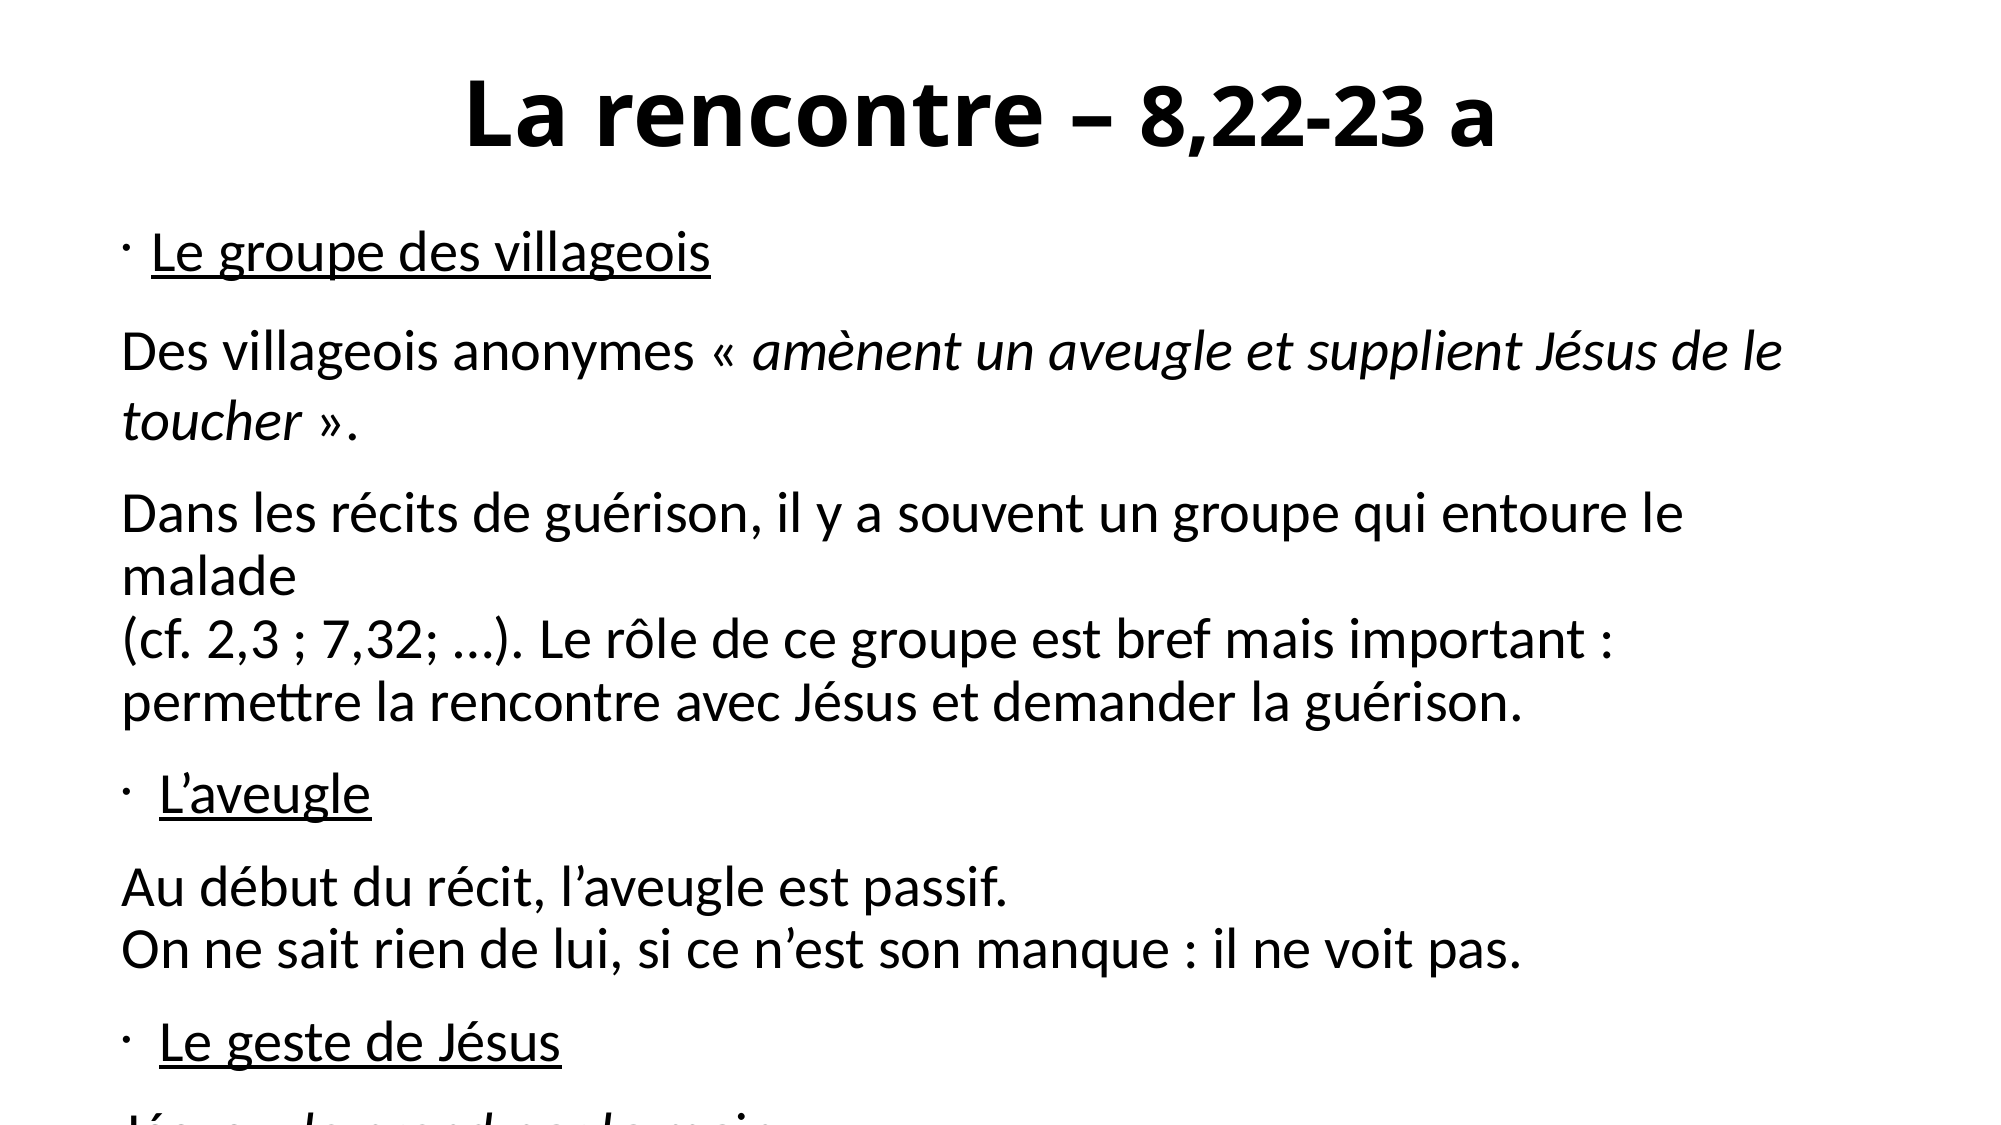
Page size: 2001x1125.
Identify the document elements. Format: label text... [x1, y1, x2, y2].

list Le groupe des villageois Des villageois anonymes « amènent un aveugle et supplient Jésus de le toucher ». Dans les récits de guérison, il y a souvent un groupe qui entoure le malade (cf. 2,3 ; 7,32; …). Le rôle de ce groupe est bref mais important : permettre la rencontre avec Jésus et demander la guérison. L’aveugle Au début du récit, l’aveugle est passif. On ne sait rien de lui, si ce n’est son manque : il ne voit pas. Le geste de Jésus Jésus « le prend par la main ». Aucune parole n’est échangée, mais le contact corporel est établi. L’éloignement Jésus « l’emmène hors du village ». S’agit-il de trouver la tranquillité pour une intervention délicate ? ou la guérison passe-t-elle par une rupture avec son existence passée ? [107, 205, 1833, 1055]
title La rencontre – 8,22-23 a [118, 59, 1844, 172]
